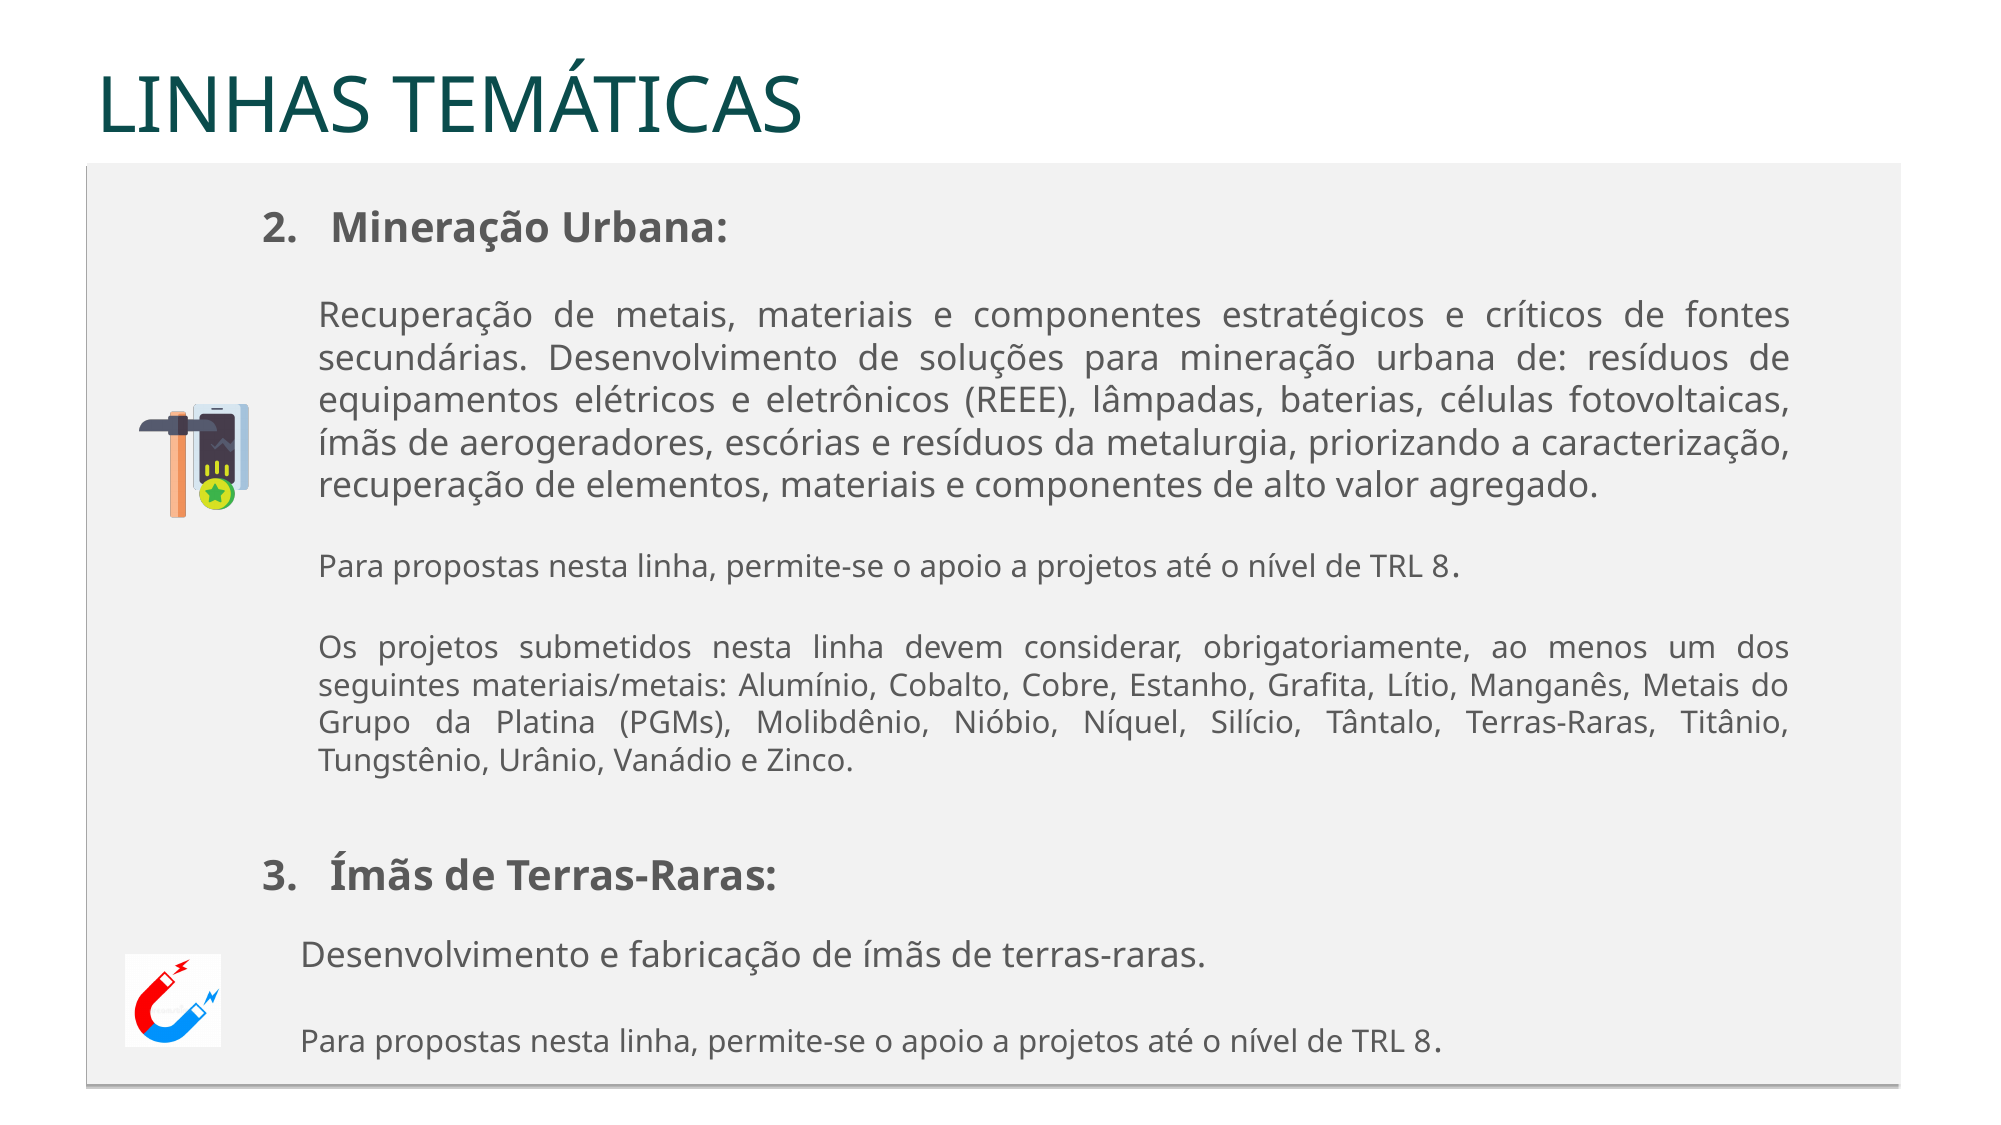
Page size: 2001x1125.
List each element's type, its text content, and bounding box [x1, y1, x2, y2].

picture [125, 954, 221, 1047]
text_box 2. Mineração Urbana: [215, 192, 1826, 259]
text_box [87, 163, 1901, 1084]
text_box LINHAS TEMÁTICAS [76, 40, 1965, 163]
picture [131, 398, 256, 523]
text_box Recuperação de metais, materiais e componentes estratégicos e críticos de fontes secundárias. Desenvolvimento de soluções para mineração urbana de: resíduos de equipamentos elétricos e eletrônicos (REEE), lâmpadas, baterias, células fotovoltaicas, ímãs de aerogeradores, escórias e resíduos da metalurgia, priorizando a caracterização, recuperação de elementos, materiais e componentes de alto valor agregado. Para propostas nesta linha, permite-se o apoio a projetos até o nível de TRL 8. Os projetos submetidos nesta linha devem considerar, obrigatoriamente, ao menos um dos seguintes materiais/metais: Alumínio, Cobalto, Cobre, Estanho, Grafita, Lítio, Manganês, Metais do Grupo da Platina (PGMs), Molibdênio, Nióbio, Níquel, Silício, Tântalo, Terras-Raras, Titânio, Tungstênio, Urânio, Vanádio e Zinco. [303, 284, 1807, 790]
text_box Desenvolvimento e fabricação de ímãs de terras-raras. Para propostas nesta linha, permite-se o apoio a projetos até o nível de TRL 8. [285, 925, 1789, 1069]
text_box 3. Ímãs de Terras-Raras: [215, 841, 1826, 907]
